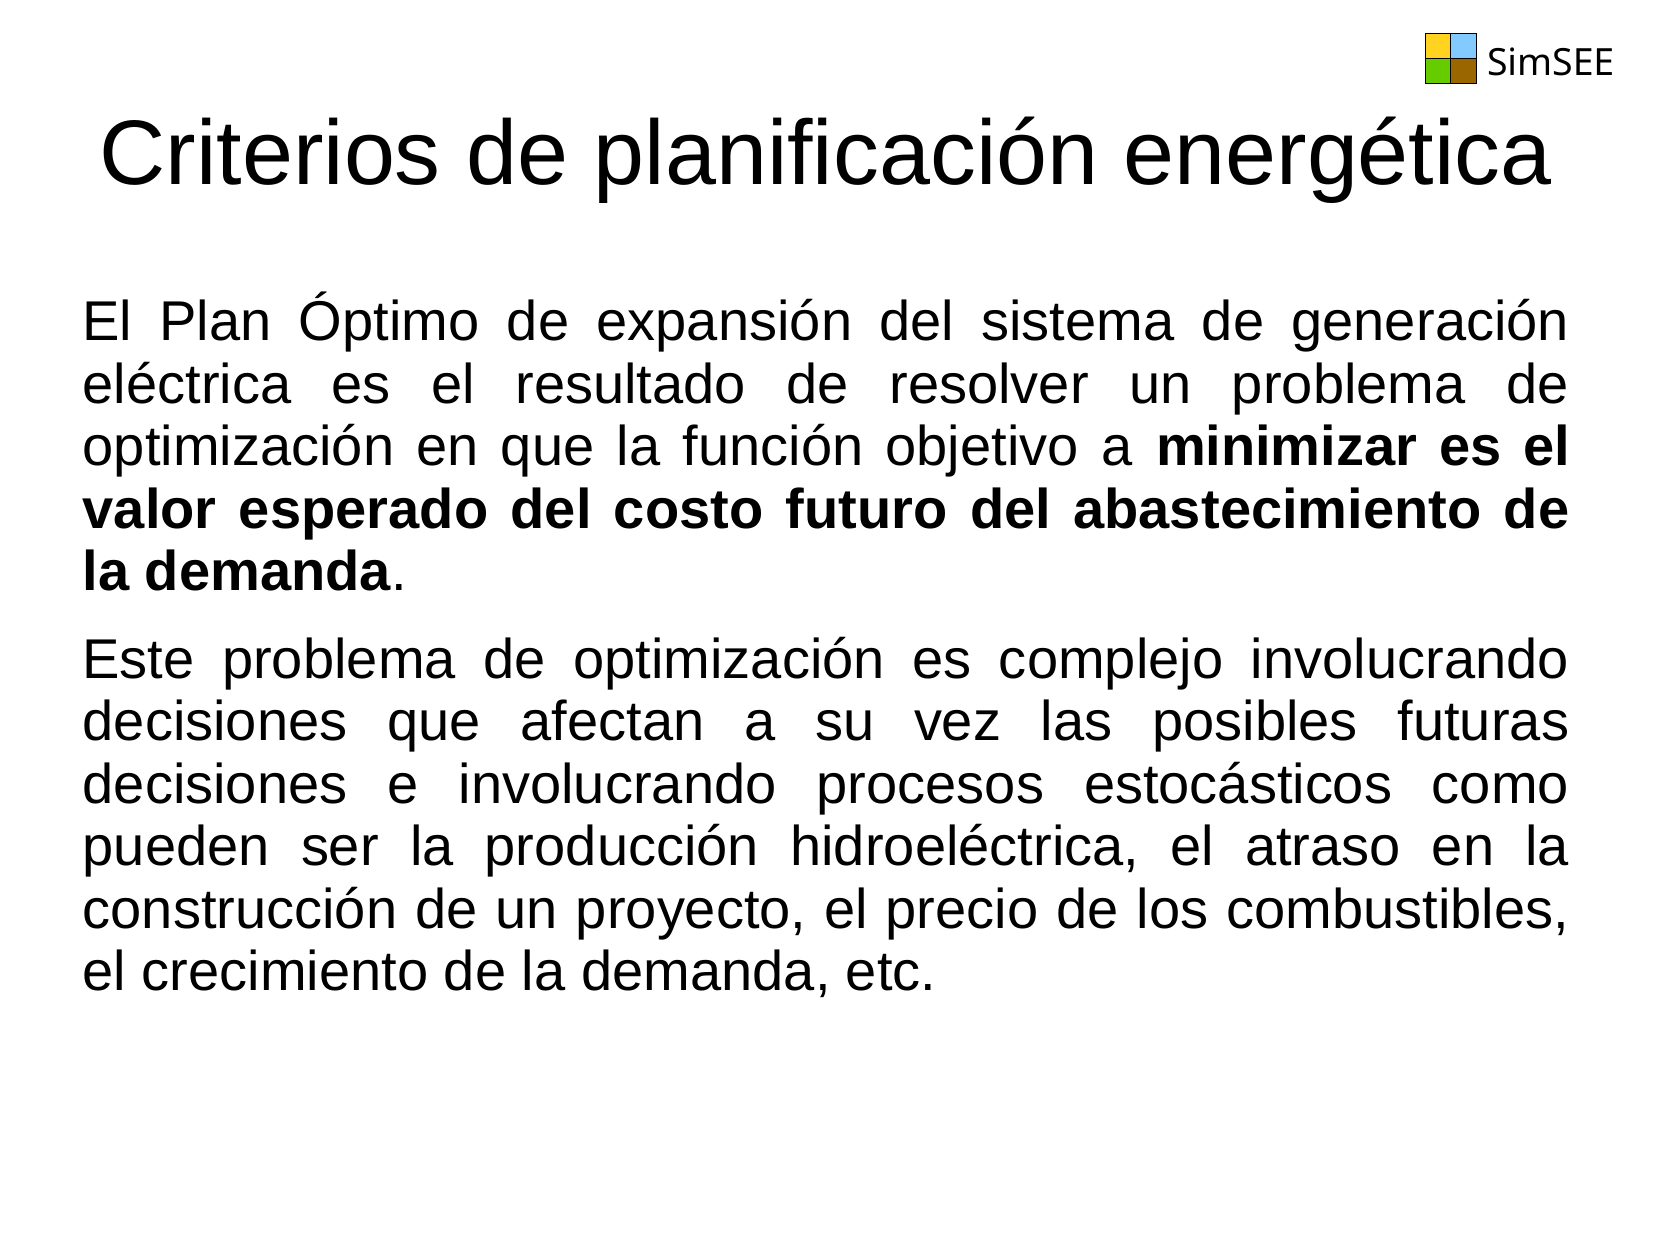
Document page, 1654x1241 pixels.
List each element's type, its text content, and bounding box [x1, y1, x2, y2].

title Criterios de planificación energética [82, 49, 1571, 257]
list El Plan Óptimo de expansión del sistema de generación eléctrica es el resultado de resolver un problema de optimización en que la función objetivo a minimizar es el valor esperado del costo futuro del abastecimiento de la demanda. Este problema de optimización es complejo involucrando decisiones que afectan a su vez las posibles futuras decisiones e involucrando procesos estocásticos como pueden ser la producción hidroeléctrica, el atraso en la construcción de un proyecto, el precio de los combustibles, el crecimiento de la demanda, etc. [82, 290, 1571, 1010]
